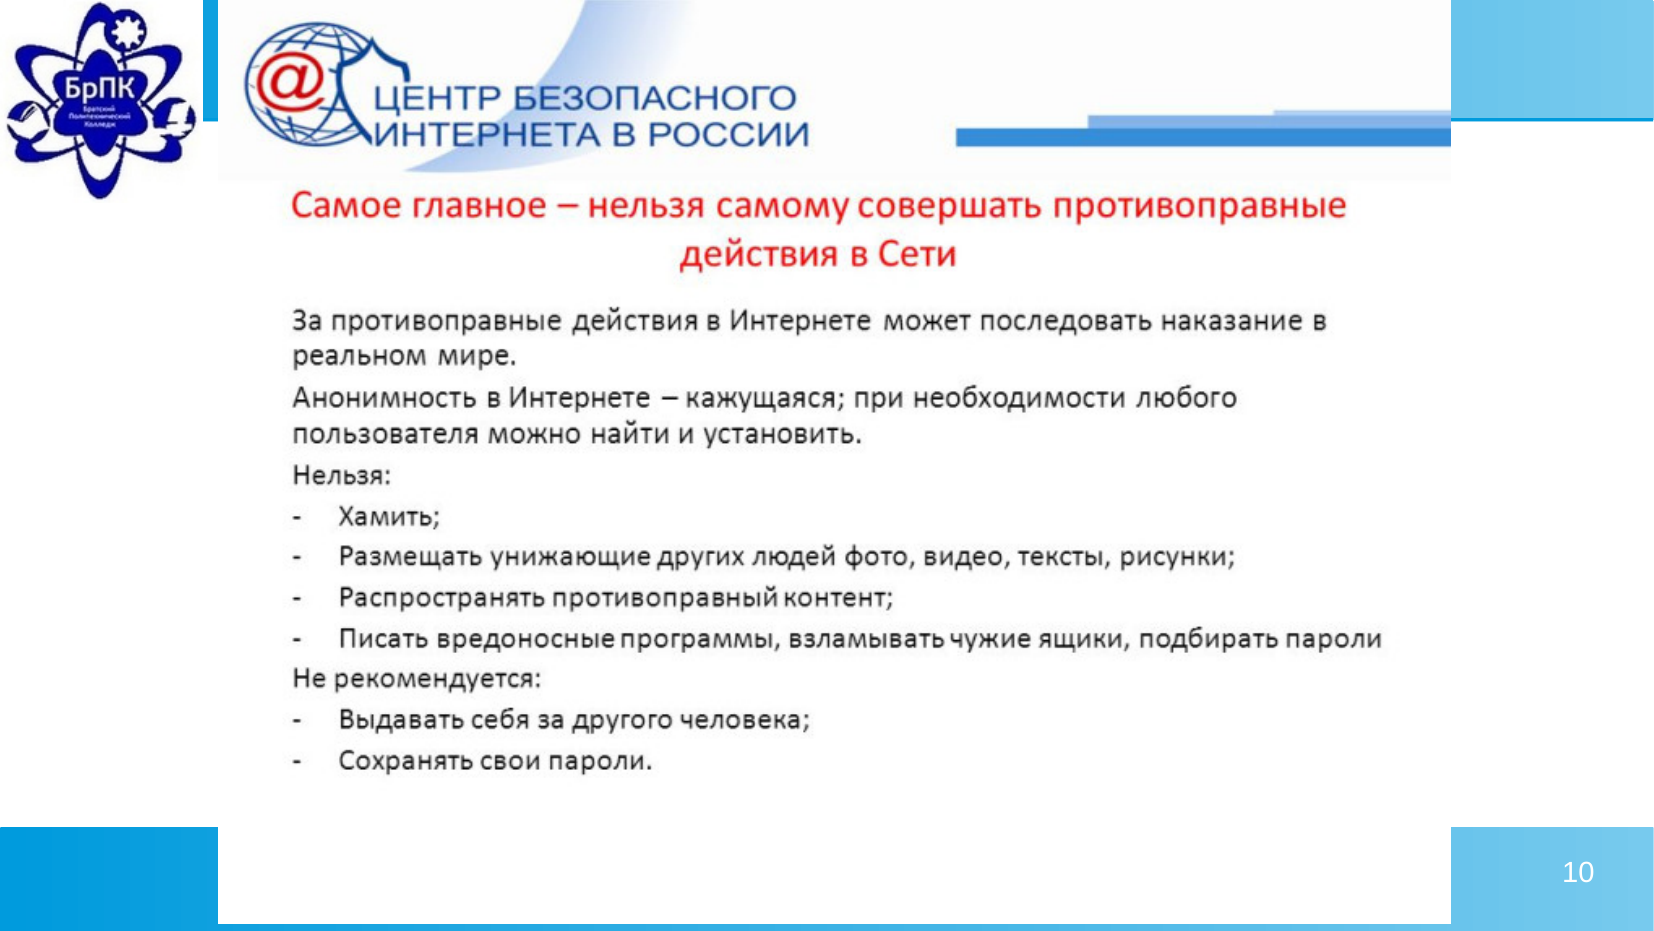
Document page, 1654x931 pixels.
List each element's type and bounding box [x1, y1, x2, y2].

picture [0, 0, 203, 203]
picture [218, 0, 1451, 925]
